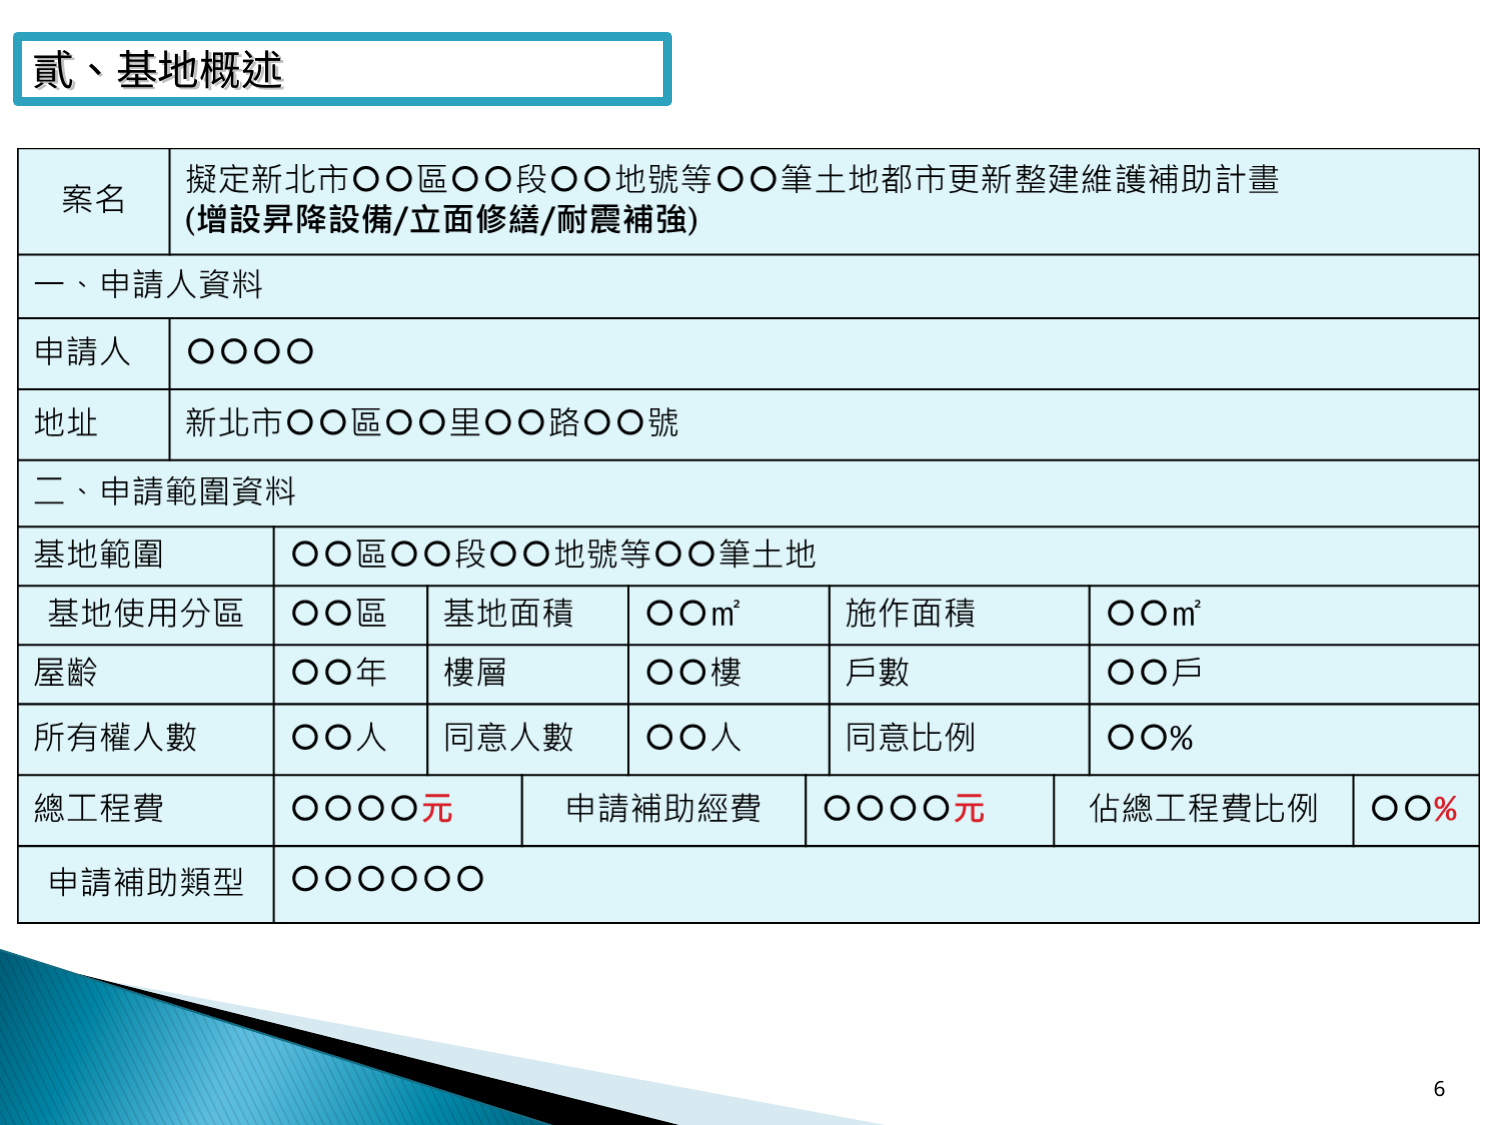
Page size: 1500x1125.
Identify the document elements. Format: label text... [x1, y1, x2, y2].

text_box 貳、基地概述 [18, 36, 667, 101]
text_box 6 [1418, 1051, 1479, 1112]
picture [17, 148, 1480, 924]
